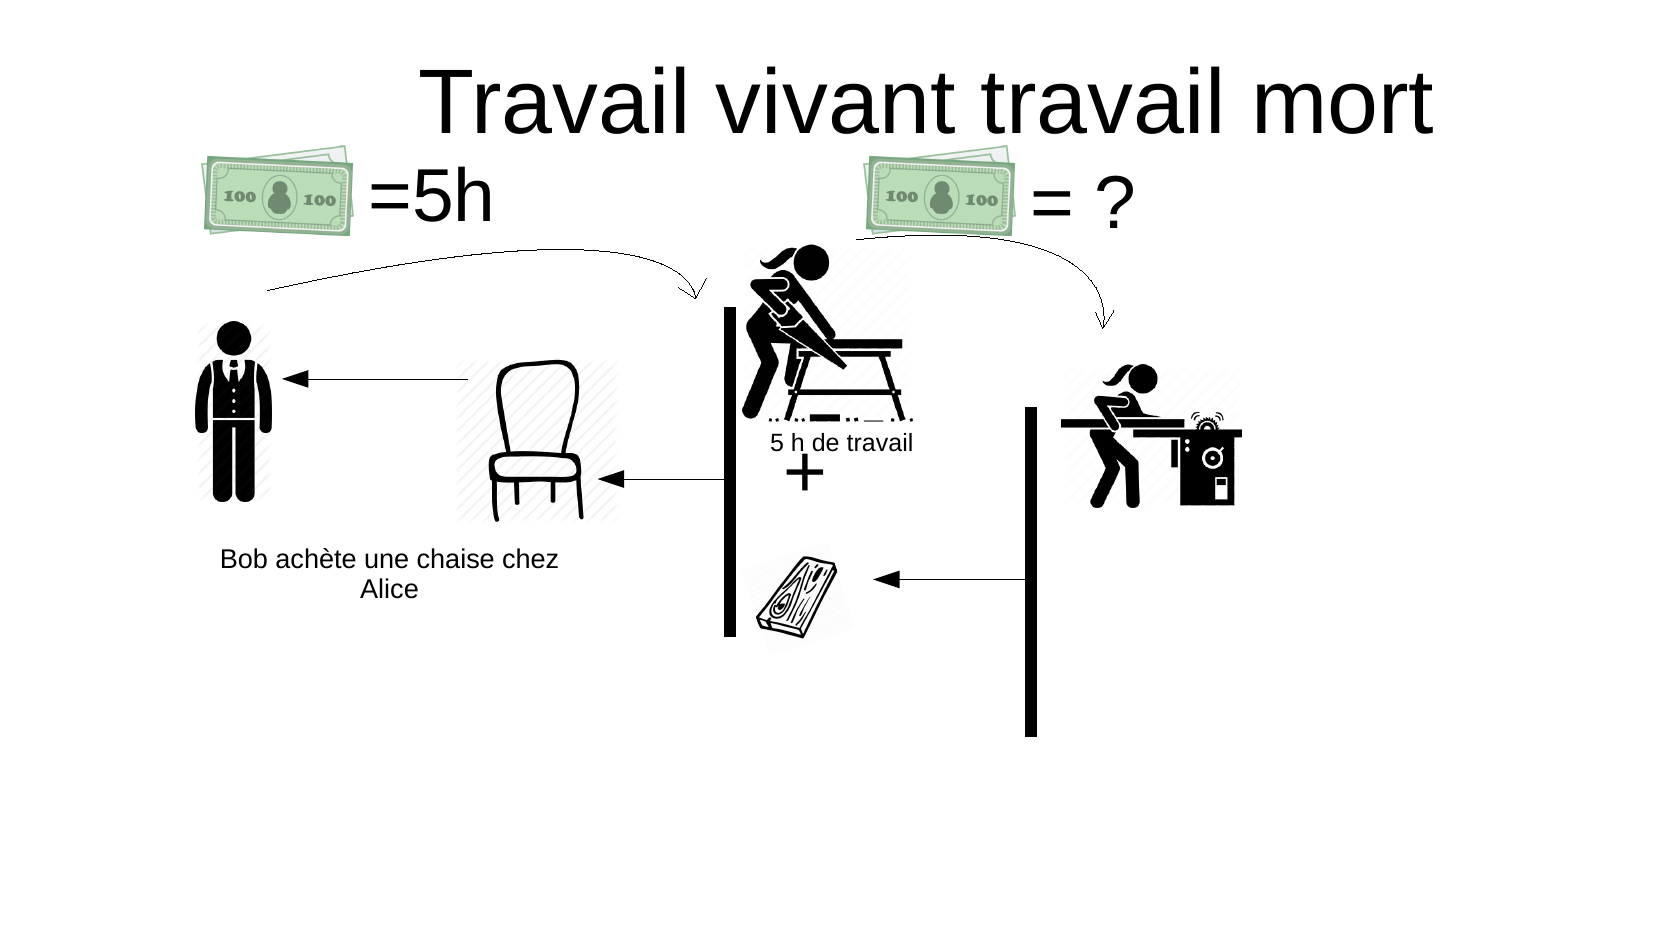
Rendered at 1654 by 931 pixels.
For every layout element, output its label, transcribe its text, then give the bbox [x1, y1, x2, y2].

text_box + [769, 422, 856, 543]
title Travail vivant travail mort [23, 7, 1654, 197]
picture [453, 357, 619, 523]
text_box Bob achète une chaise chez Alice [181, 536, 598, 652]
picture [195, 321, 272, 502]
picture [742, 244, 913, 422]
picture [863, 145, 1016, 236]
picture [1061, 364, 1242, 508]
picture [201, 145, 353, 236]
text_box = ? [1015, 153, 1193, 253]
text_box 5 h de travail [755, 421, 971, 473]
picture [740, 541, 856, 657]
text_box =5h [353, 145, 511, 252]
